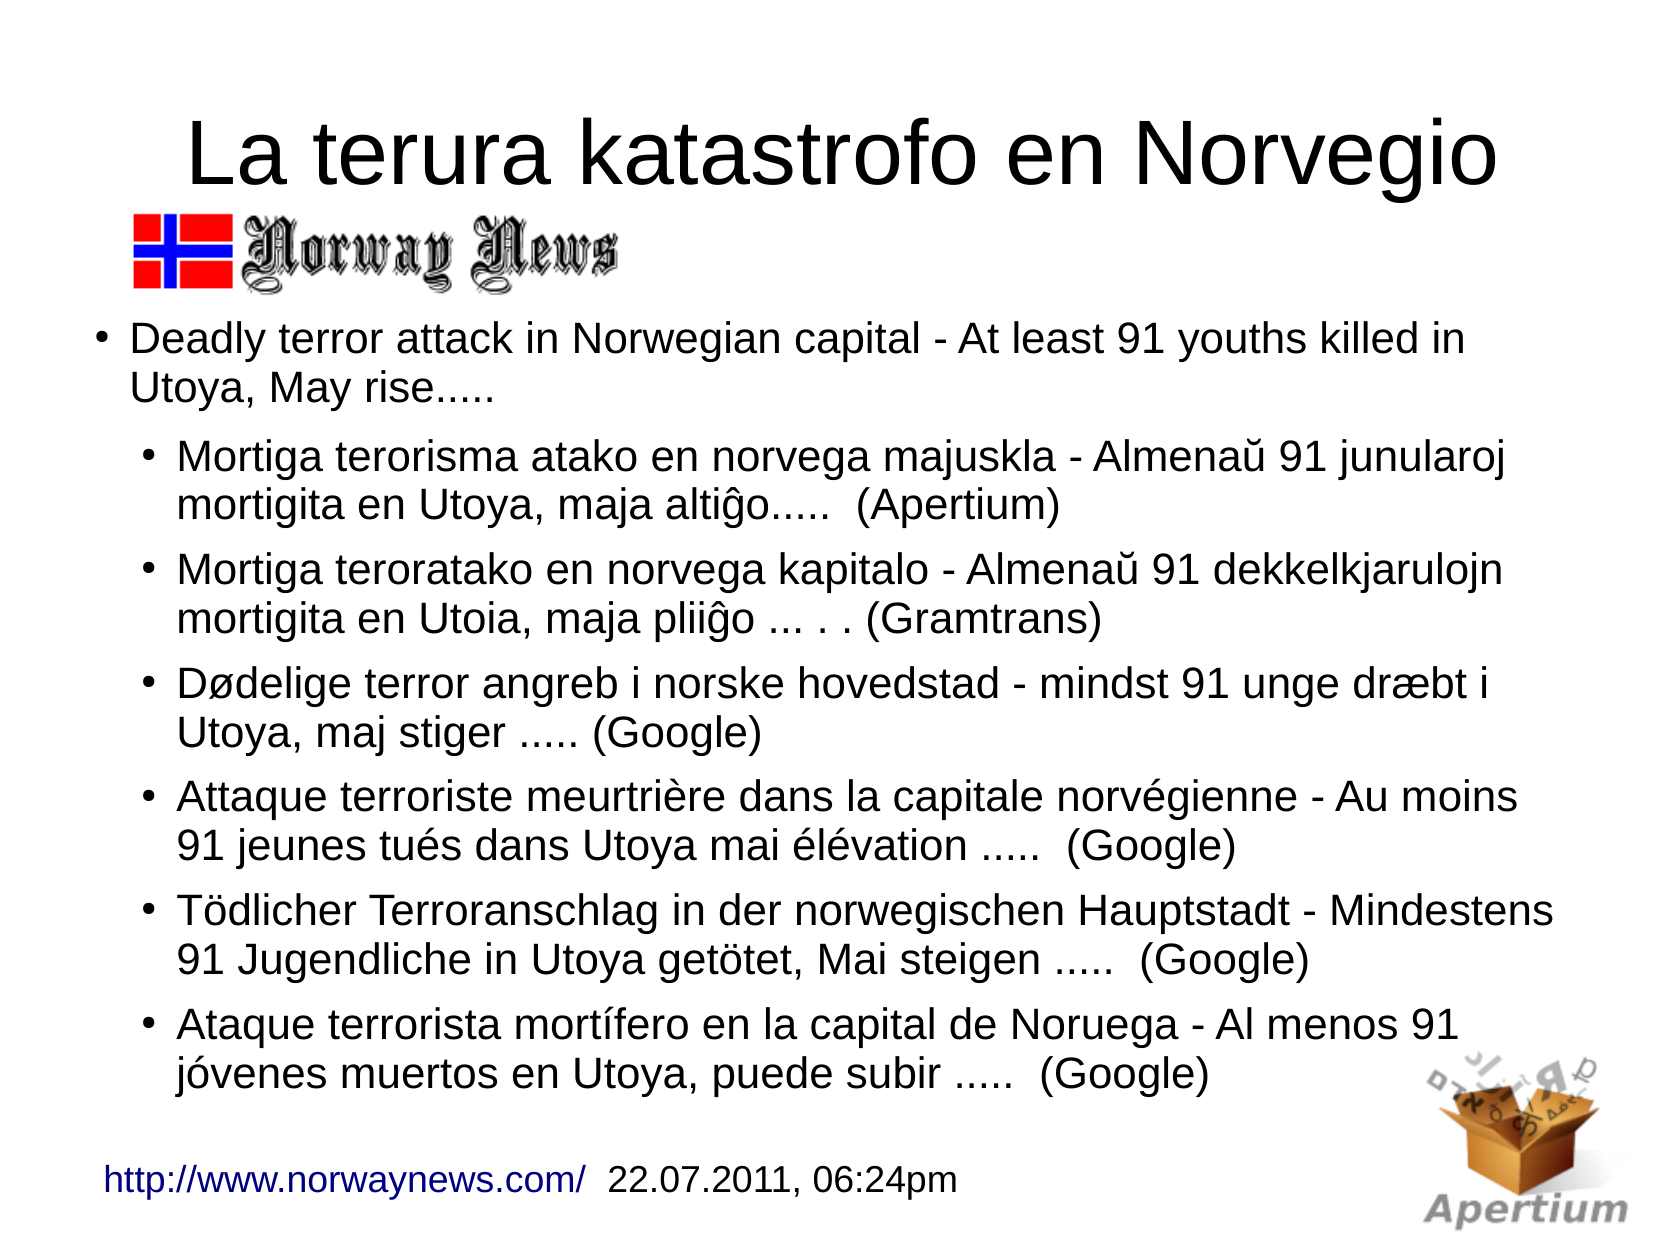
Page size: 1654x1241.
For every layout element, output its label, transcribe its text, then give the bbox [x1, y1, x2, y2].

list Deadly terror attack in Norwegian capital - At least 91 youths killed in Utoya, May rise..... Mortiga terorisma atako en norvega majuskla - Almenaŭ 91 junularoj mortigita en Utoya, maja altiĝo..... (Apertium) Mortiga teroratako en norvega kapitalo - Almenaŭ 91 dekkelkjarulojn mortigita en Utoia, maja pliiĝo ... . . (Gramtrans) Dødelige terror angreb i norske hovedstad - mindst 91 unge dræbt i Utoya, maj stiger ..... (Google) Attaque terroriste meurtrière dans la capitale norvégienne - Au moins 91 jeunes tués dans Utoya mai élévation ..... (Google) Tödlicher Terroranschlag in der norwegischen Hauptstadt - Mindestens 91 Jugendliche in Utoya getötet, Mai steigen ..... (Google) Ataque terrorista mortífero en la capital de Noruega - Al menos 91 jóvenes muertos en Utoya, puede subir ..... (Google) [82, 313, 1571, 1133]
picture [1417, 1033, 1633, 1241]
title La terura katastrofo en Norvegio [82, 56, 1571, 250]
text_box http://www.norwaynews.com/ 22.07.2011, 06:24pm [88, 1151, 1329, 1209]
picture [118, 195, 661, 308]
